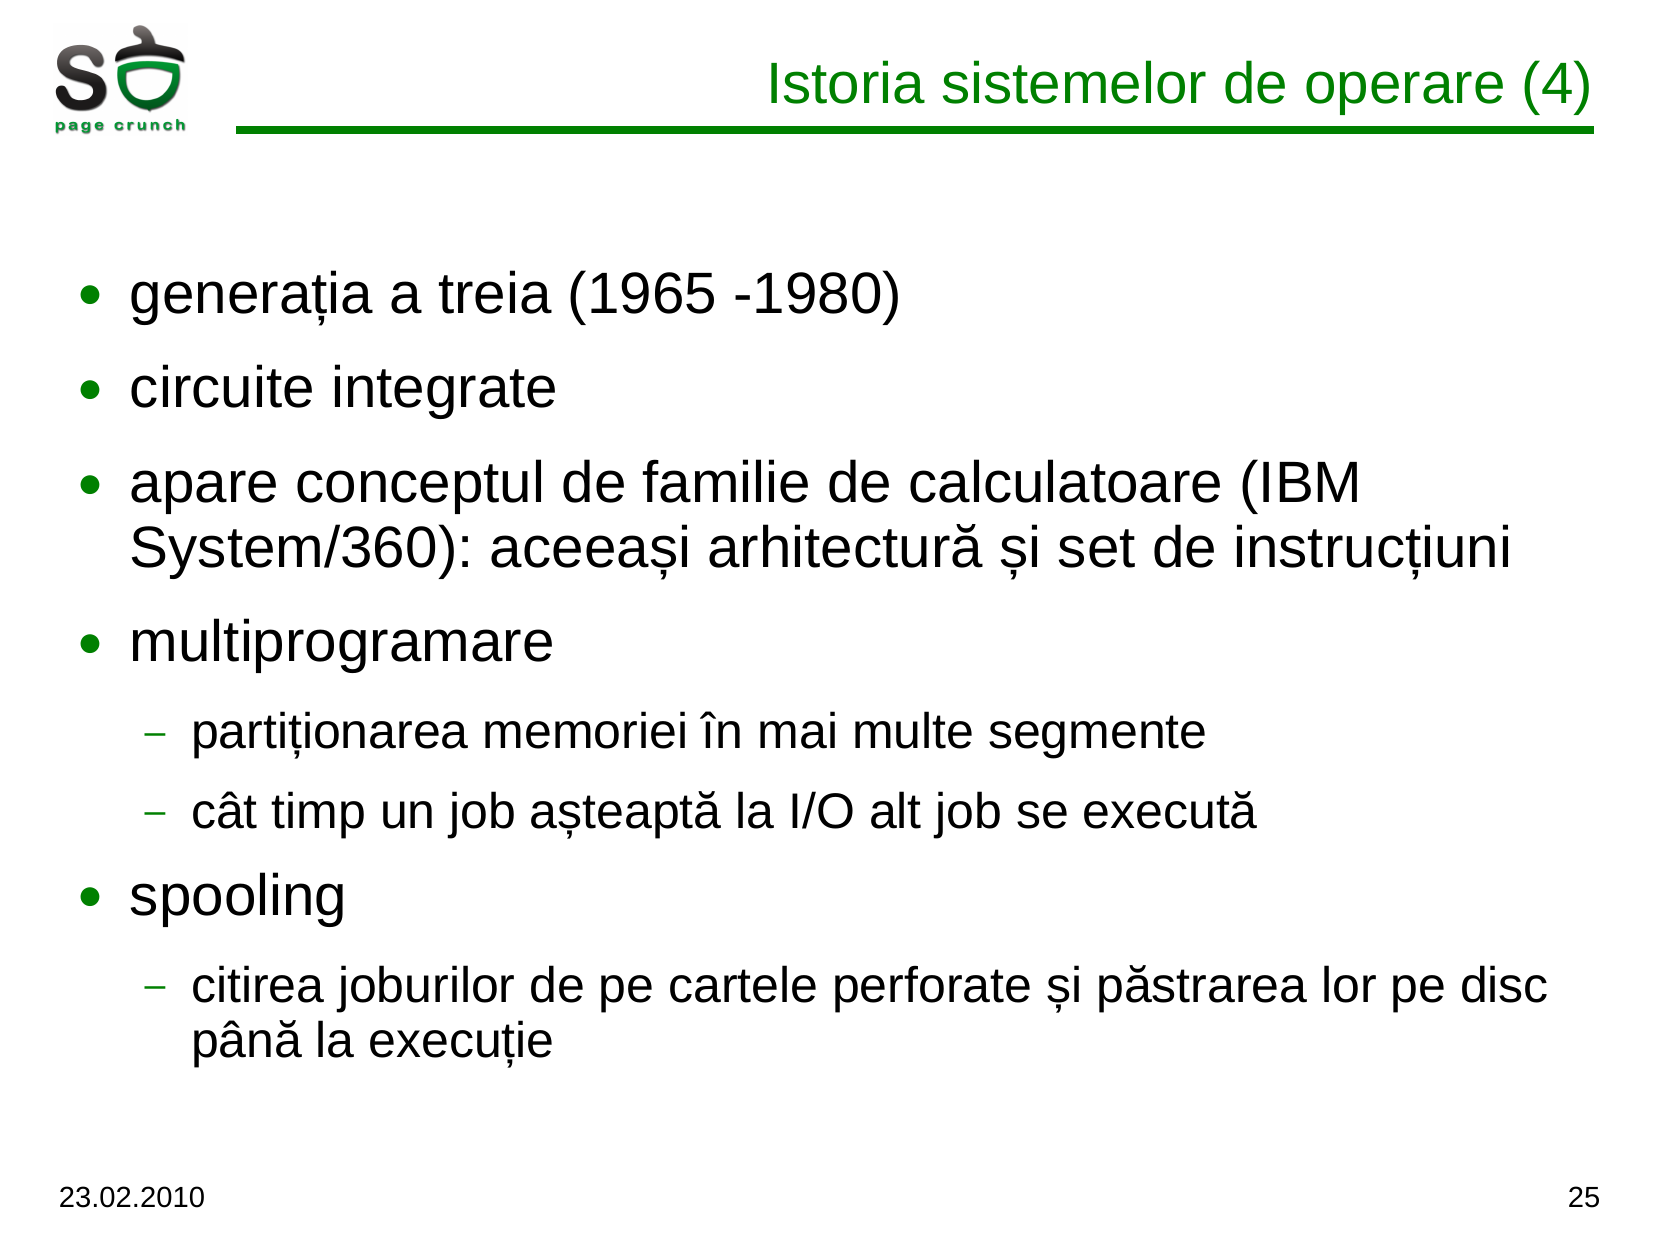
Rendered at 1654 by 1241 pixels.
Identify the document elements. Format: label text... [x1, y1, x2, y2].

list generația a treia (1965 -1980) circuite integrate apare conceptul de familie de calculatoare (IBM System/360): aceeași arhitectură și set de instrucțiuni multiprogramare partiționarea memoriei în mai multe segmente cât timp un job așteaptă la I/O alt job se execută spooling citirea joburilor de pe cartele perforate și păstrarea lor pe disc până la execuție [59, 177, 1595, 1152]
picture [53, 23, 188, 136]
title Istoria sistemelor de operare (4) [236, 49, 1595, 119]
